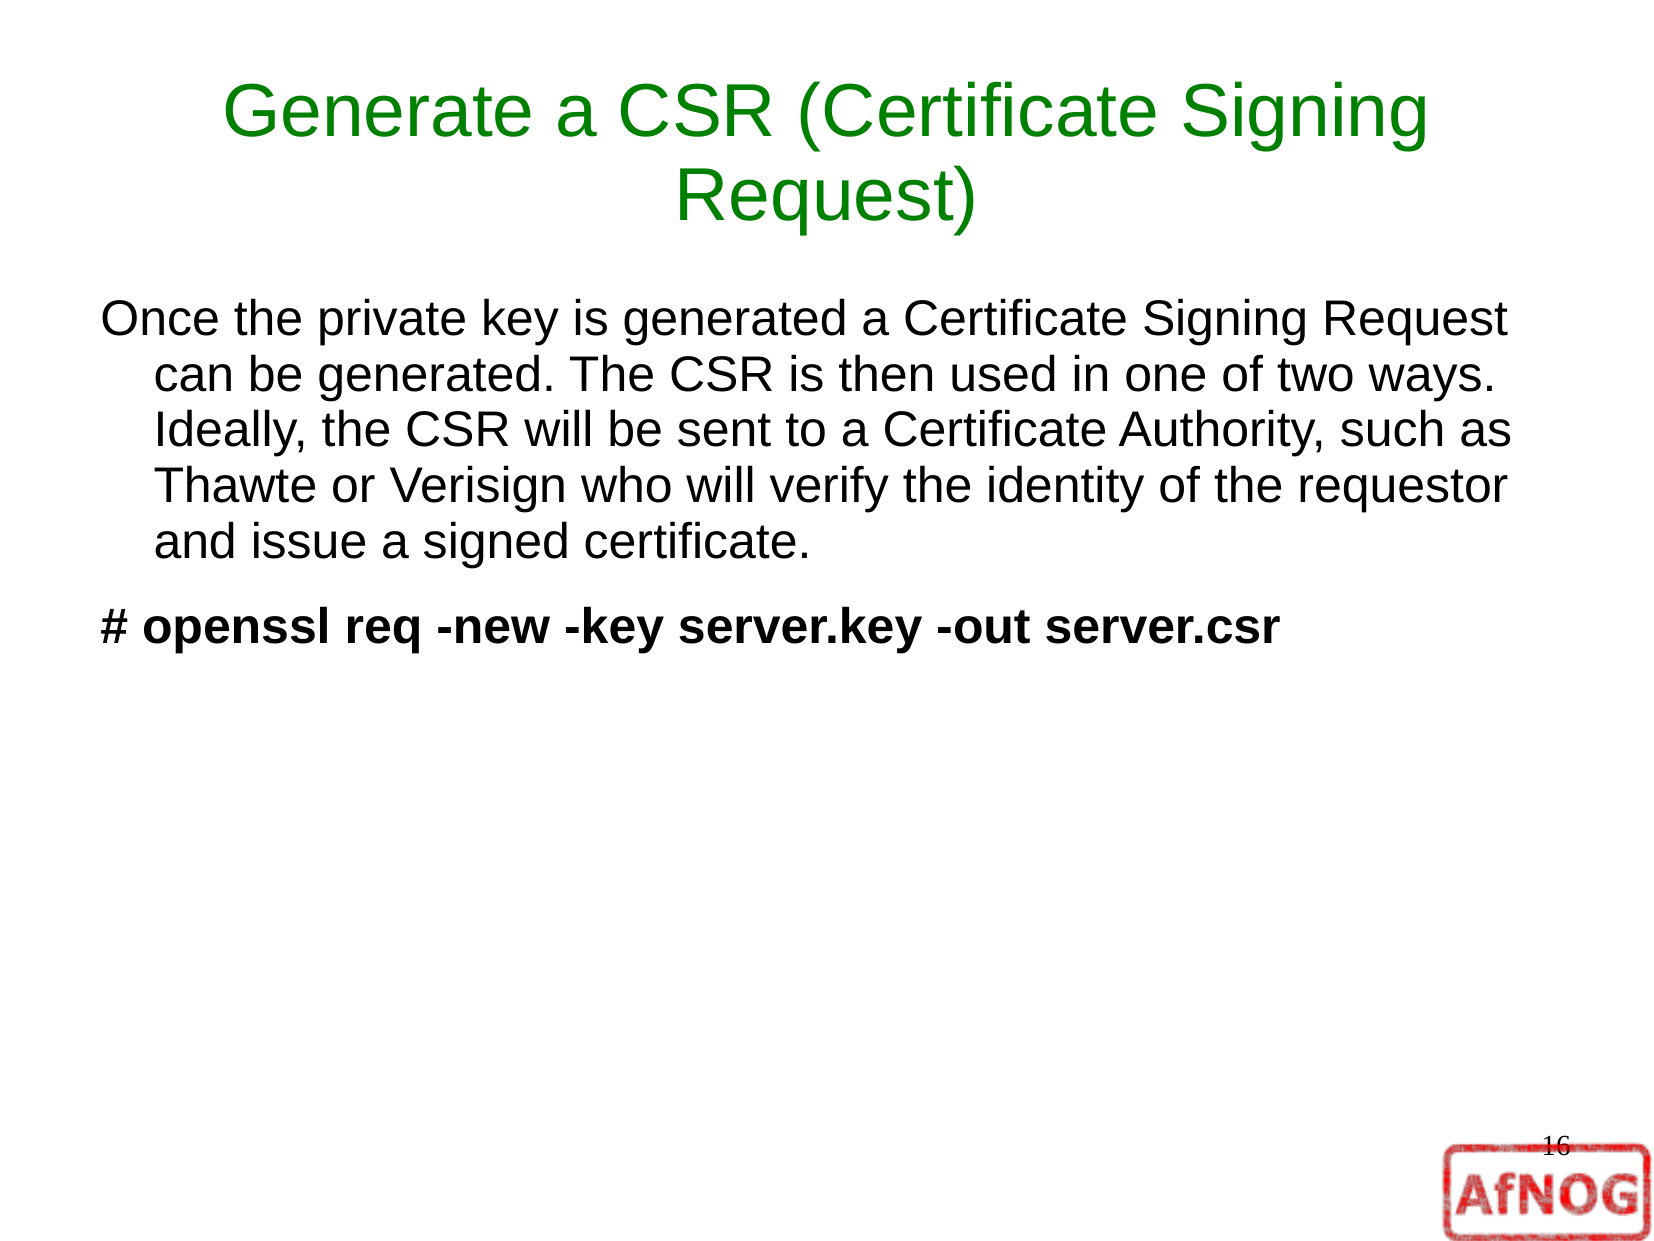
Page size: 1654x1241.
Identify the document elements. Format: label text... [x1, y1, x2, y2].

list Once the private key is generated a Certificate Signing Request can be generated. The CSR is then used in one of two ways. Ideally, the CSR will be sent to a Certificate Authority, such as Thawte or Verisign who will verify the identity of the requestor and issue a signed certificate. # openssl req -new -key server.key -out server.csr [82, 290, 1571, 1094]
title Generate a CSR (Certificate Signing Request) [82, 56, 1571, 250]
picture [1441, 1141, 1654, 1241]
